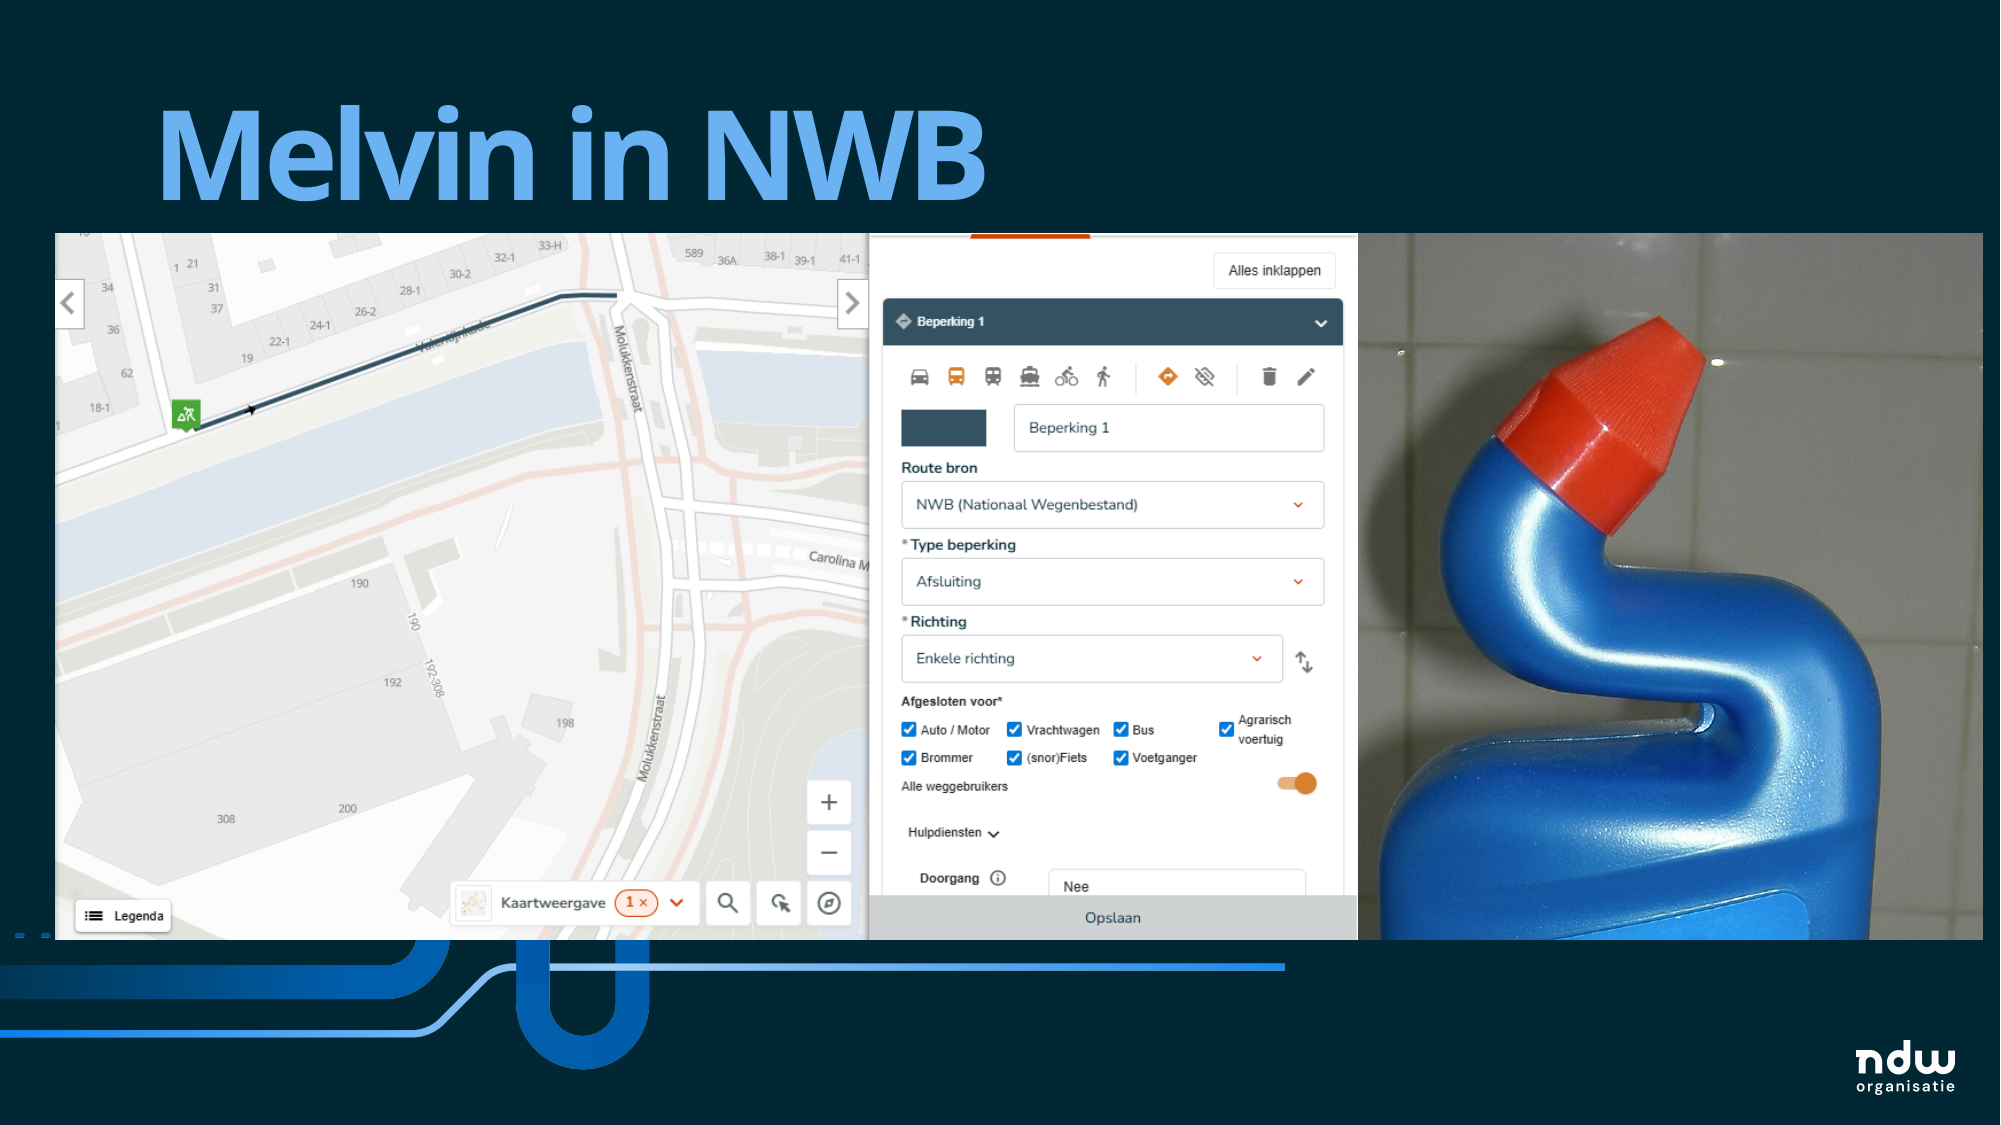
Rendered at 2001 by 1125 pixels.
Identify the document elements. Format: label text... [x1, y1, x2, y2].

title Melvin in NWB [137, 59, 1863, 233]
picture [56, 234, 1982, 940]
